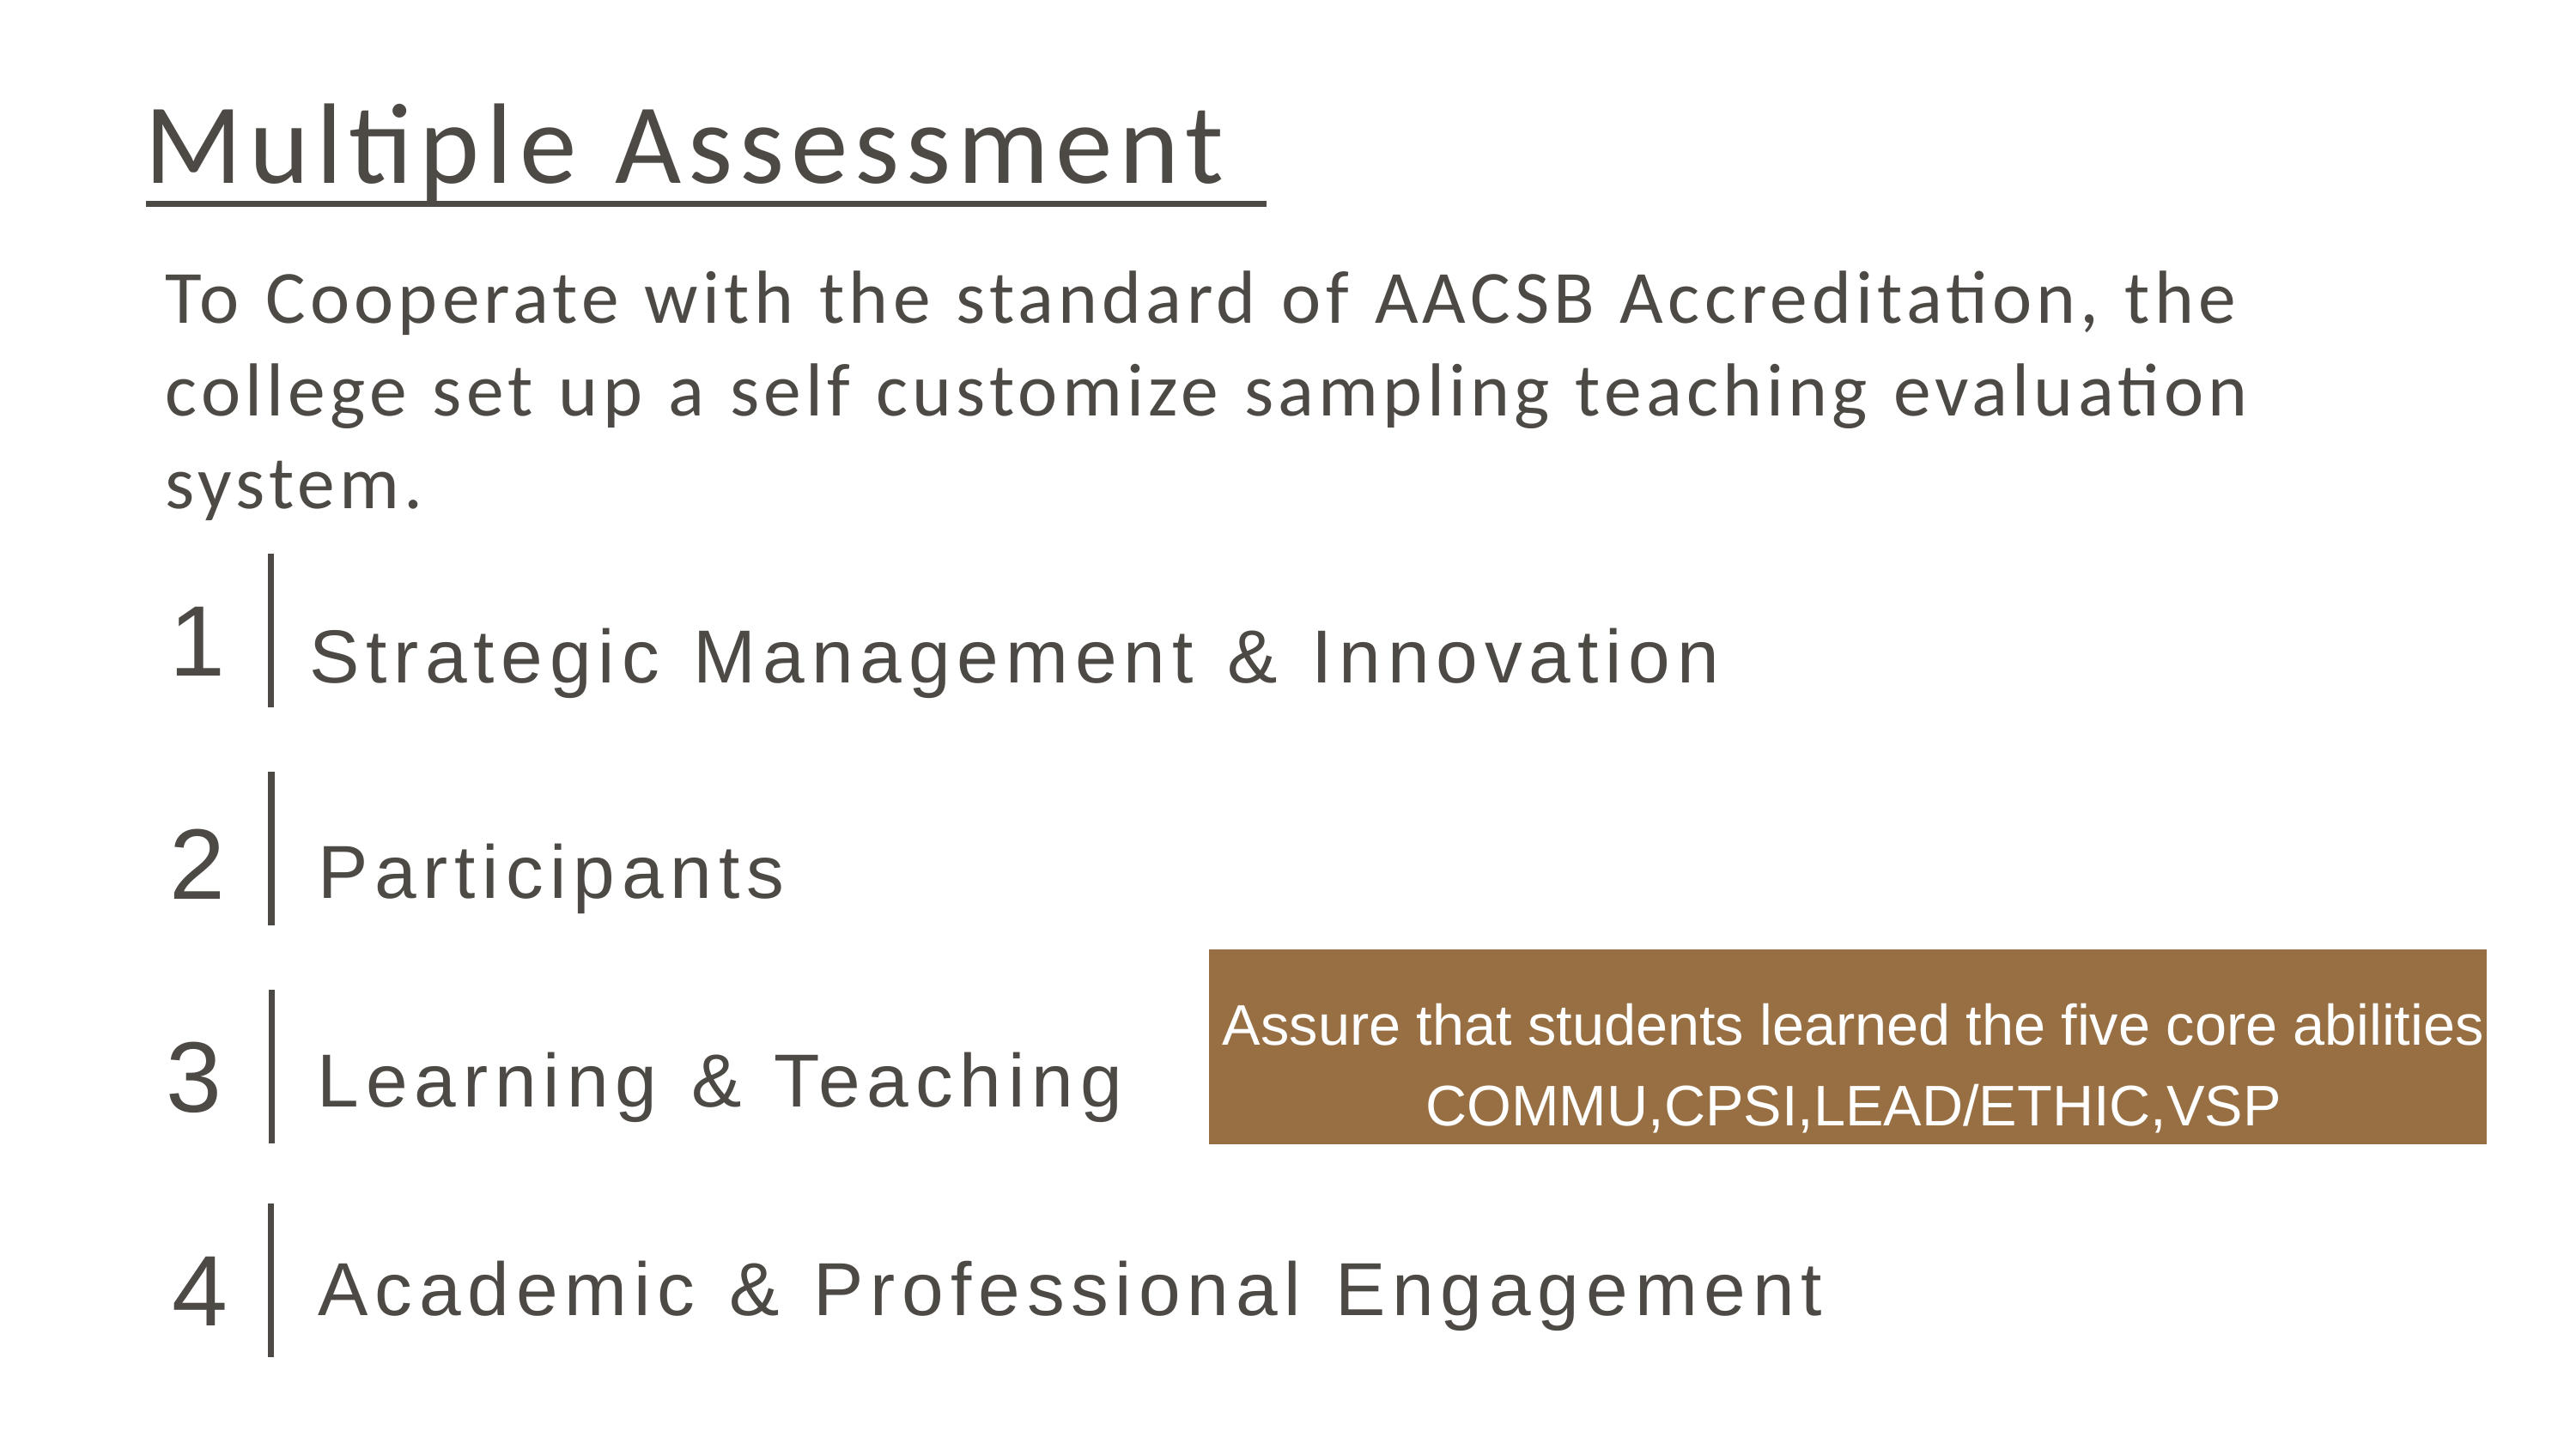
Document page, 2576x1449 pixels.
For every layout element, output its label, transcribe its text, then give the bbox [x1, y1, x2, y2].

text_box 2 [169, 795, 233, 912]
text_box Assure that students learned the five core abilities COMMU,CPSI,LEAD/ETHIC,VSP [1219, 976, 2488, 1132]
text_box [269, 990, 275, 1143]
text_box To Cooperate with the standard of AACSB Accreditation, the college set up a self customize sampling teaching evaluation system. [165, 246, 2411, 529]
text_box [268, 554, 274, 707]
text_box Learning & Teaching [317, 999, 1167, 1110]
text_box [146, 201, 1267, 207]
text_box 4 [171, 1222, 234, 1339]
text_box Participants [318, 791, 957, 901]
text_box [268, 1203, 274, 1357]
text_box Multiple Assessment [144, 65, 1593, 203]
text_box 3 [165, 1009, 228, 1125]
text_box Strategic Management & Innovation [309, 576, 1783, 686]
text_box [1209, 949, 2487, 1144]
text_box 1 [169, 572, 233, 689]
text_box [268, 772, 275, 925]
text_box Academic & Professional Engagement [318, 1208, 1914, 1319]
